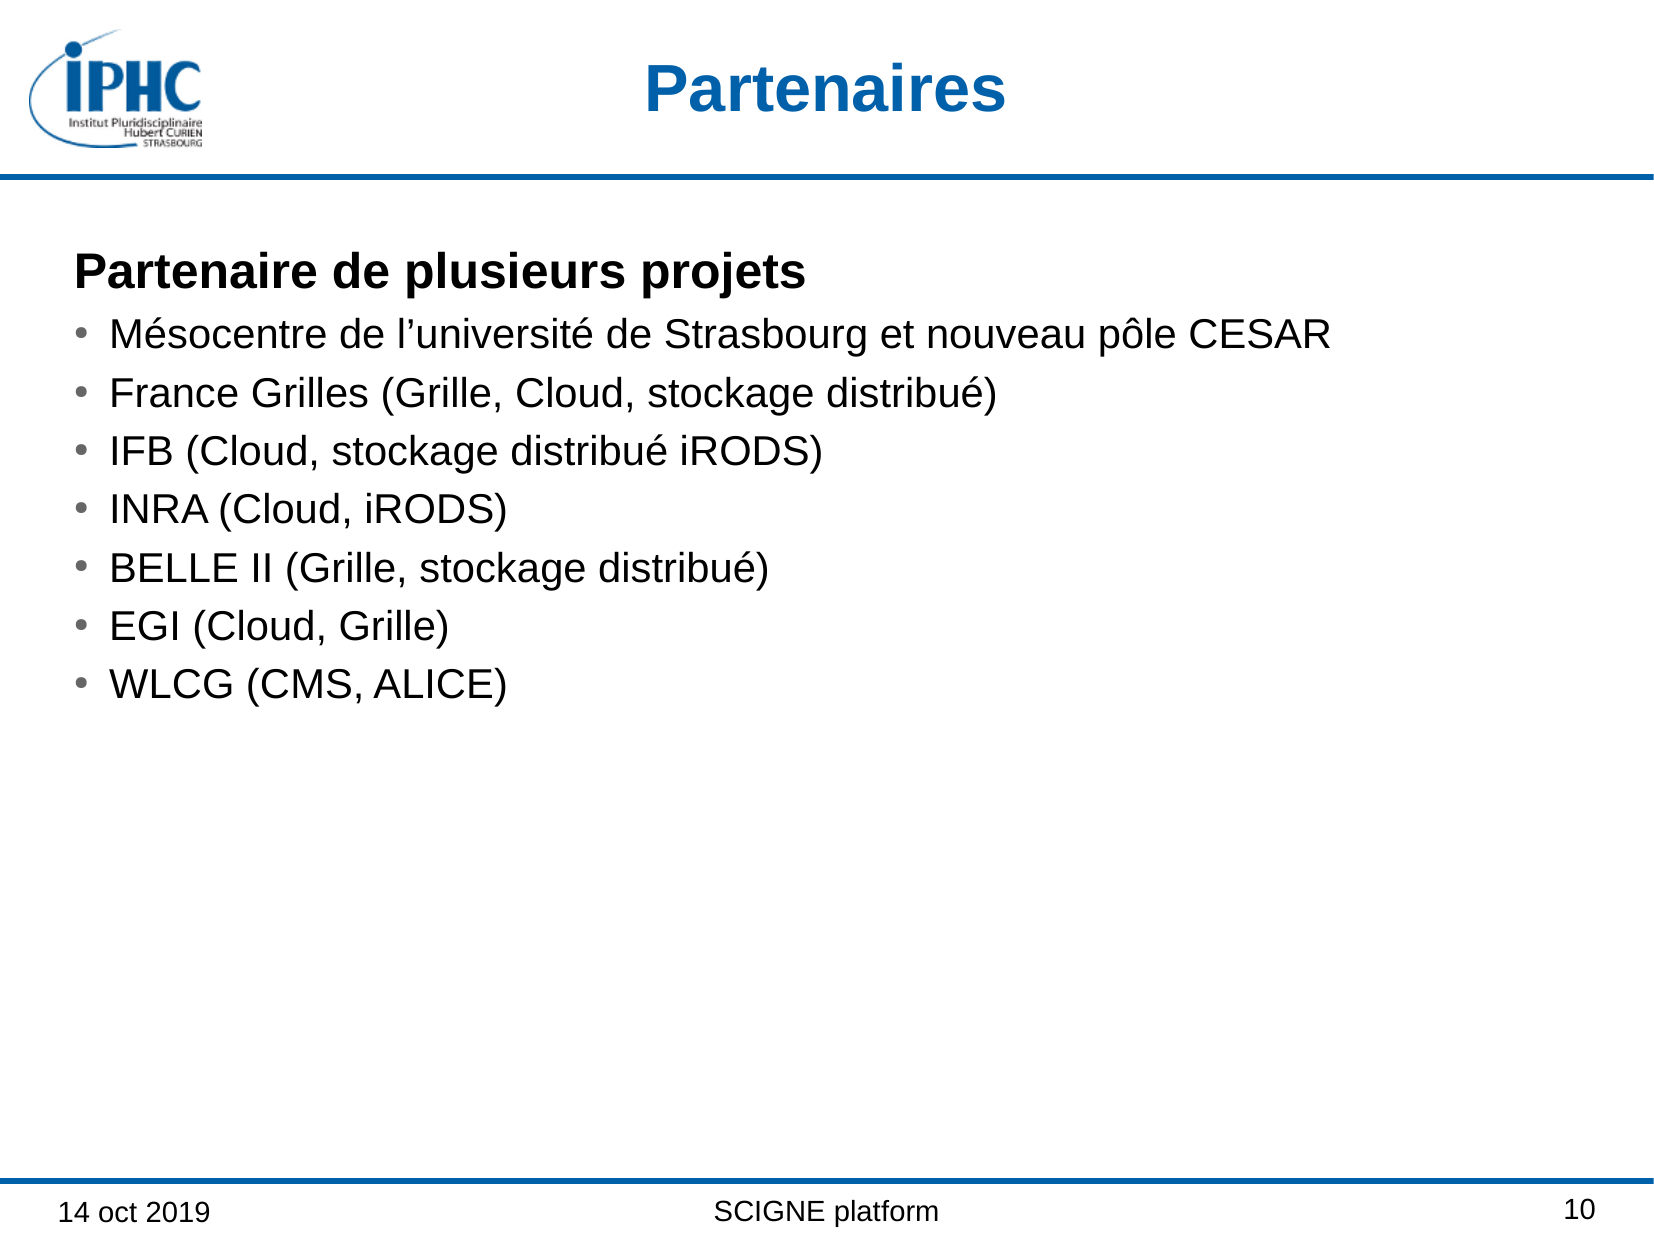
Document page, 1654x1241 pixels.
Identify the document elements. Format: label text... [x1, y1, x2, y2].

picture [29, 29, 202, 148]
text_box Partenaires [629, 43, 1024, 134]
text_box Partenaire de plusieurs projets Mésocentre de l’université de Strasbourg et nouveau pôle CESAR France Grilles (Grille, Cloud, stockage distribué) IFB (Cloud, stockage distribué iRODS) INRA (Cloud, iRODS) BELLE II (Grille, stockage distribué) EGI (Cloud, Grille) WLCG (CMS, ALICE) [59, 236, 1595, 860]
